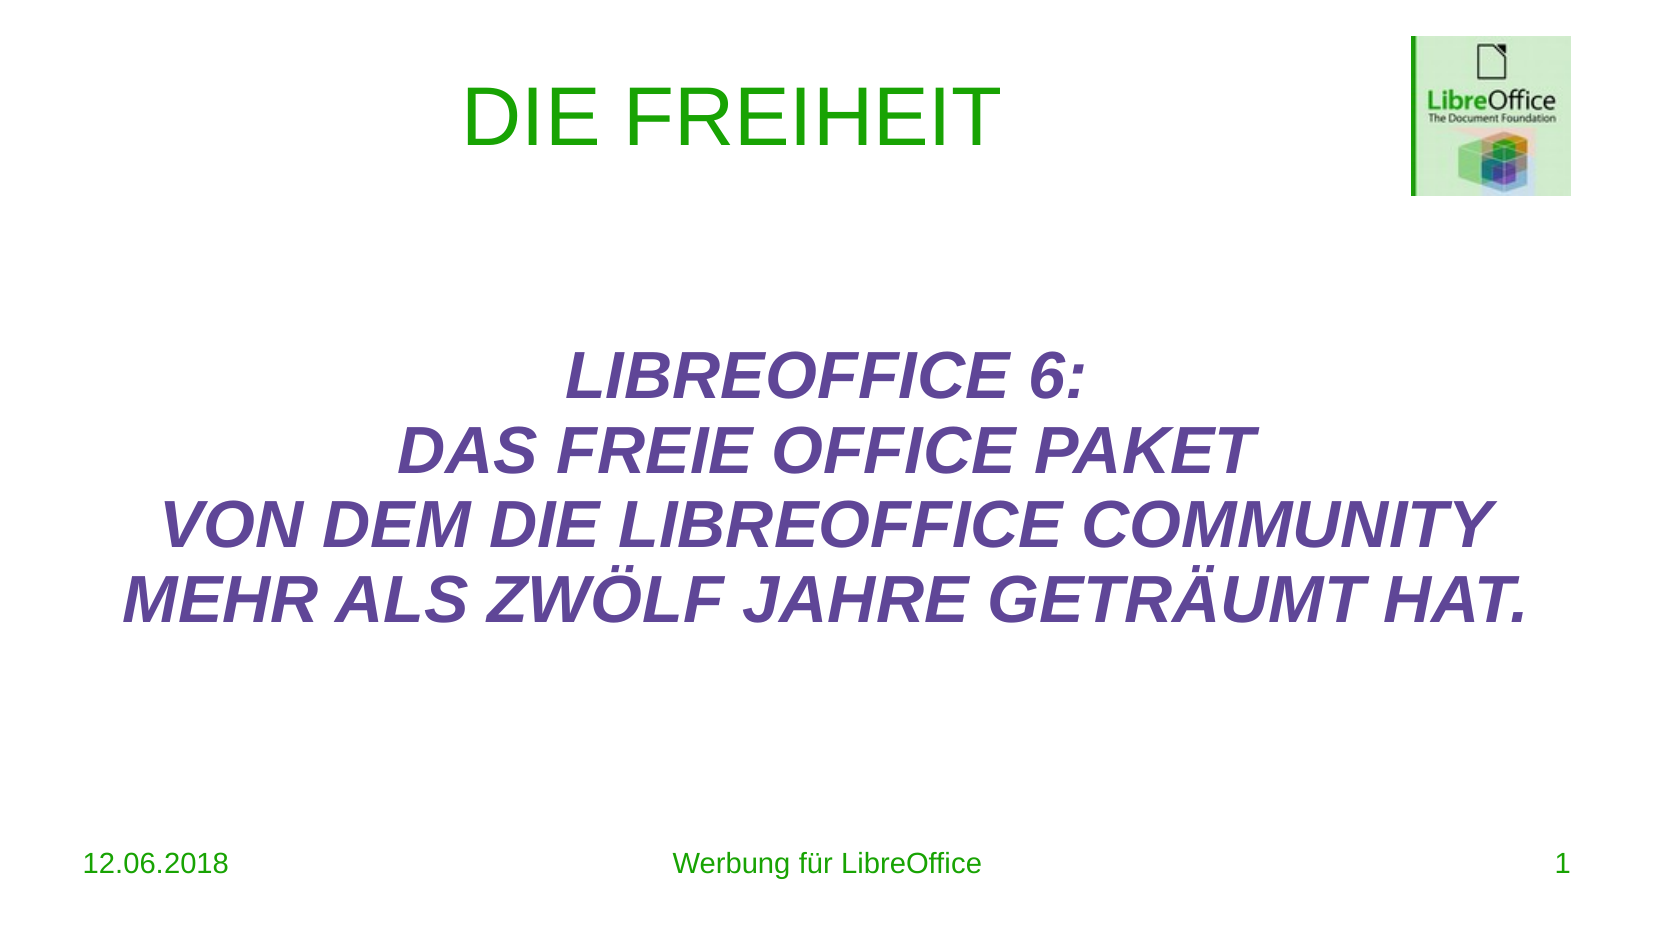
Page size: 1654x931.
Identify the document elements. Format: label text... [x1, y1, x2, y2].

subtitle LIBREOFFICE 6: DAS FREIE OFFICE PAKET VON DEM DIE LIBREOFFICE COMMUNITY MEHR ALS ZWÖLF JAHRE GETRÄUMT HAT. [82, 217, 1571, 758]
title DIE FREIHEIT [82, 37, 1382, 196]
picture [1411, 36, 1571, 196]
